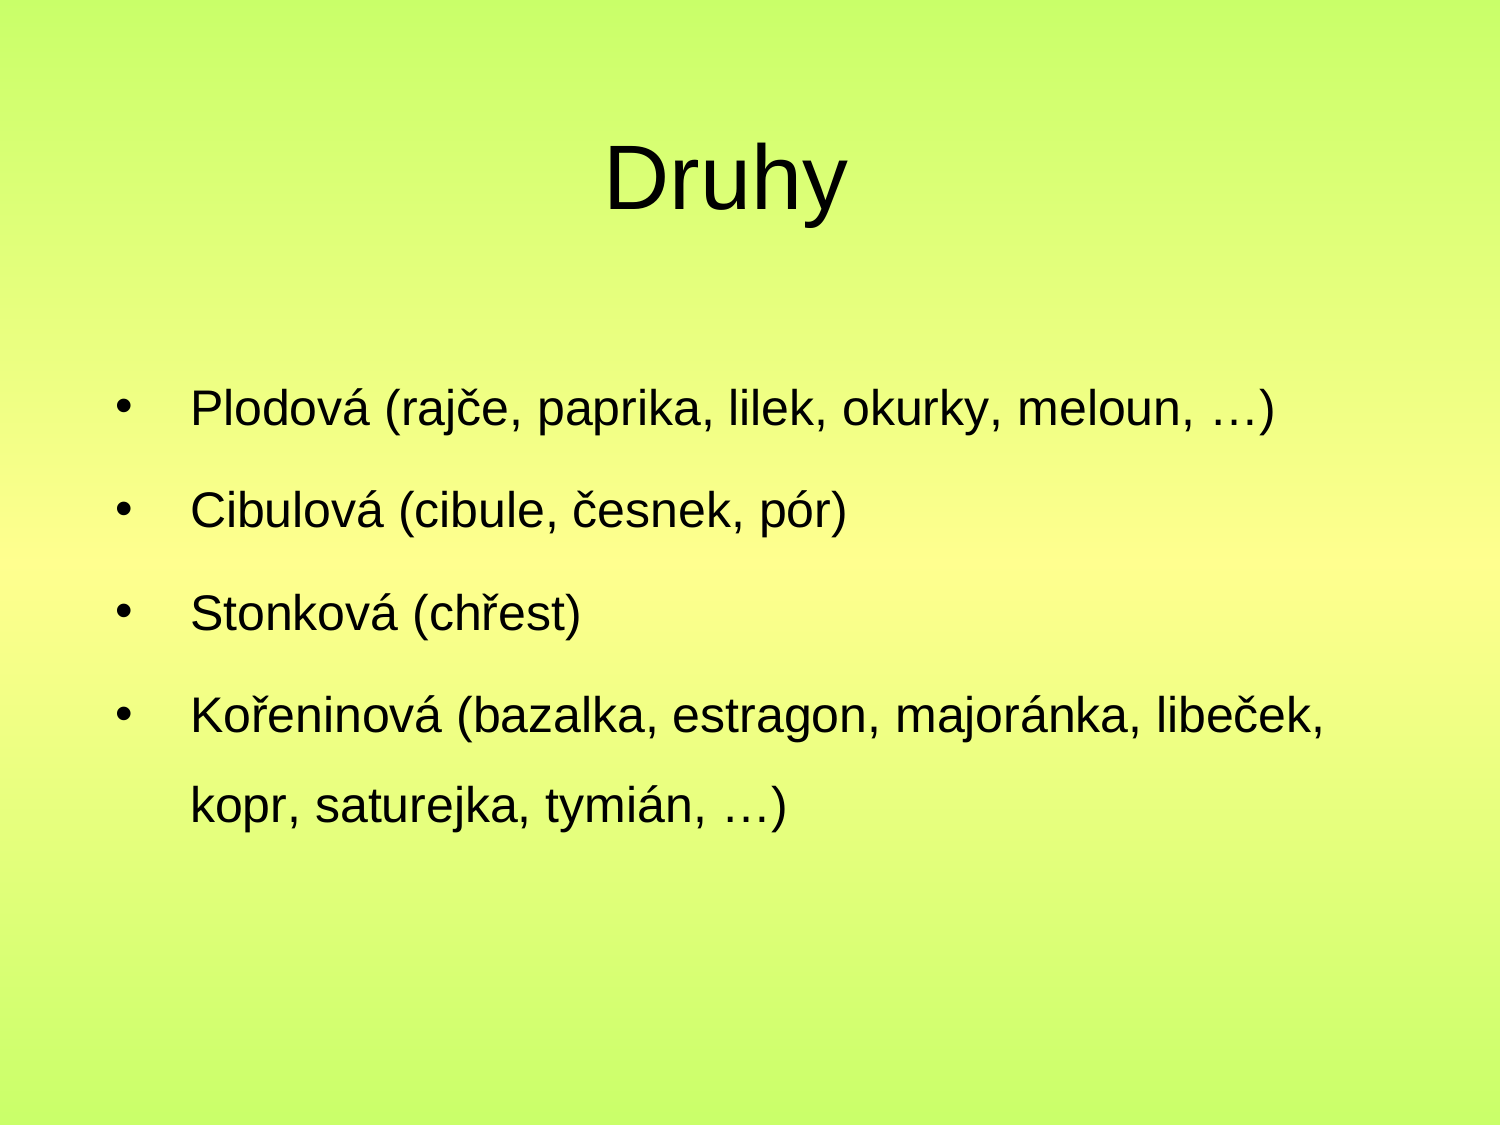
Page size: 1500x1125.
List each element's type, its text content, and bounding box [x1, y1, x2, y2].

list Plodová (rajče, paprika, lilek, okurky, meloun, …) Cibulová (cibule, česnek, pór) Stonková (chřest) Kořeninová (bazalka, estragon, majoránka, libeček, kopr, saturejka, tymián, …) [100, 338, 1407, 953]
title Druhy [88, 78, 1364, 268]
